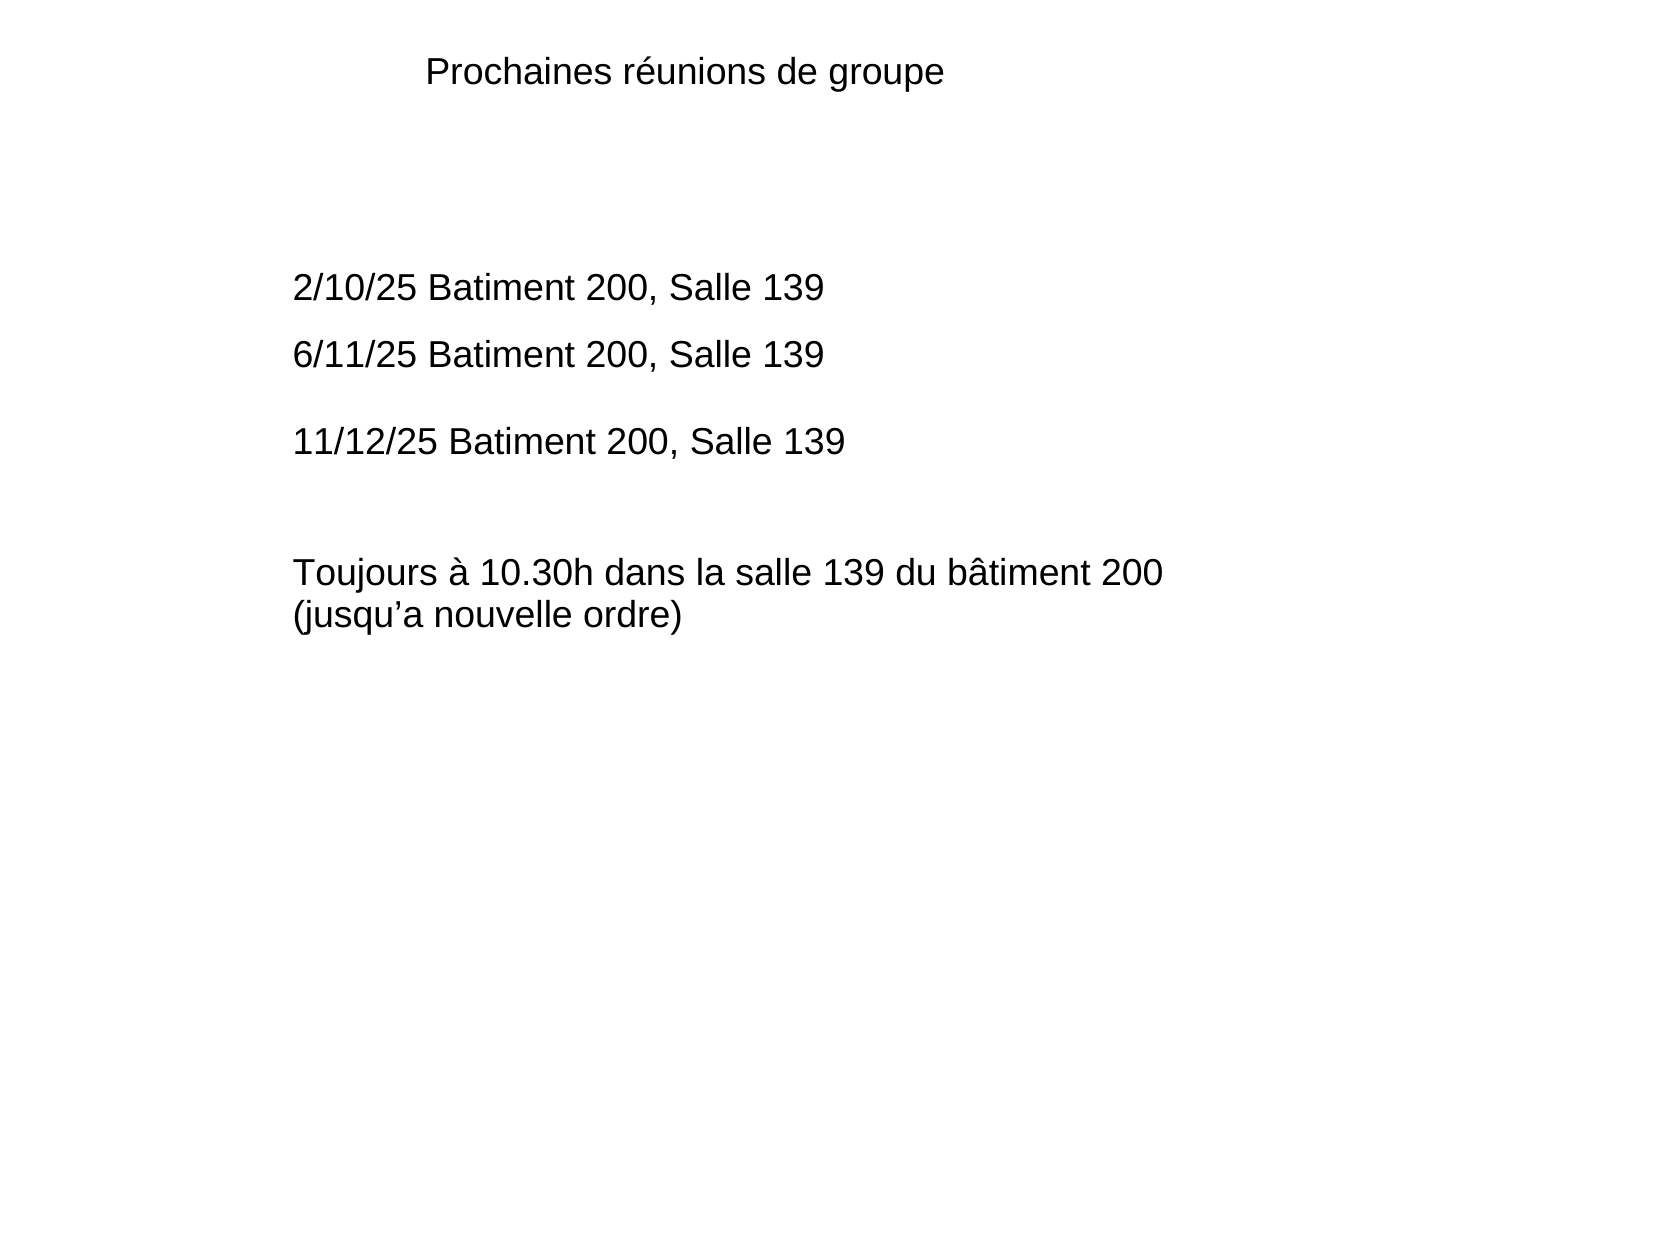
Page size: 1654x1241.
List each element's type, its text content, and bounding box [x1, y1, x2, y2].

text_box 2/10/25 Batiment 200, Salle 139 6/11/25 Batiment 200, Salle 139 11/12/25 Batiment 200, Salle 139 Toujours à 10.30h dans la salle 139 du bâtiment 200 (jusqu’a nouvelle ordre) [277, 259, 1181, 960]
text_box Prochaines réunions de groupe [410, 41, 666, 99]
